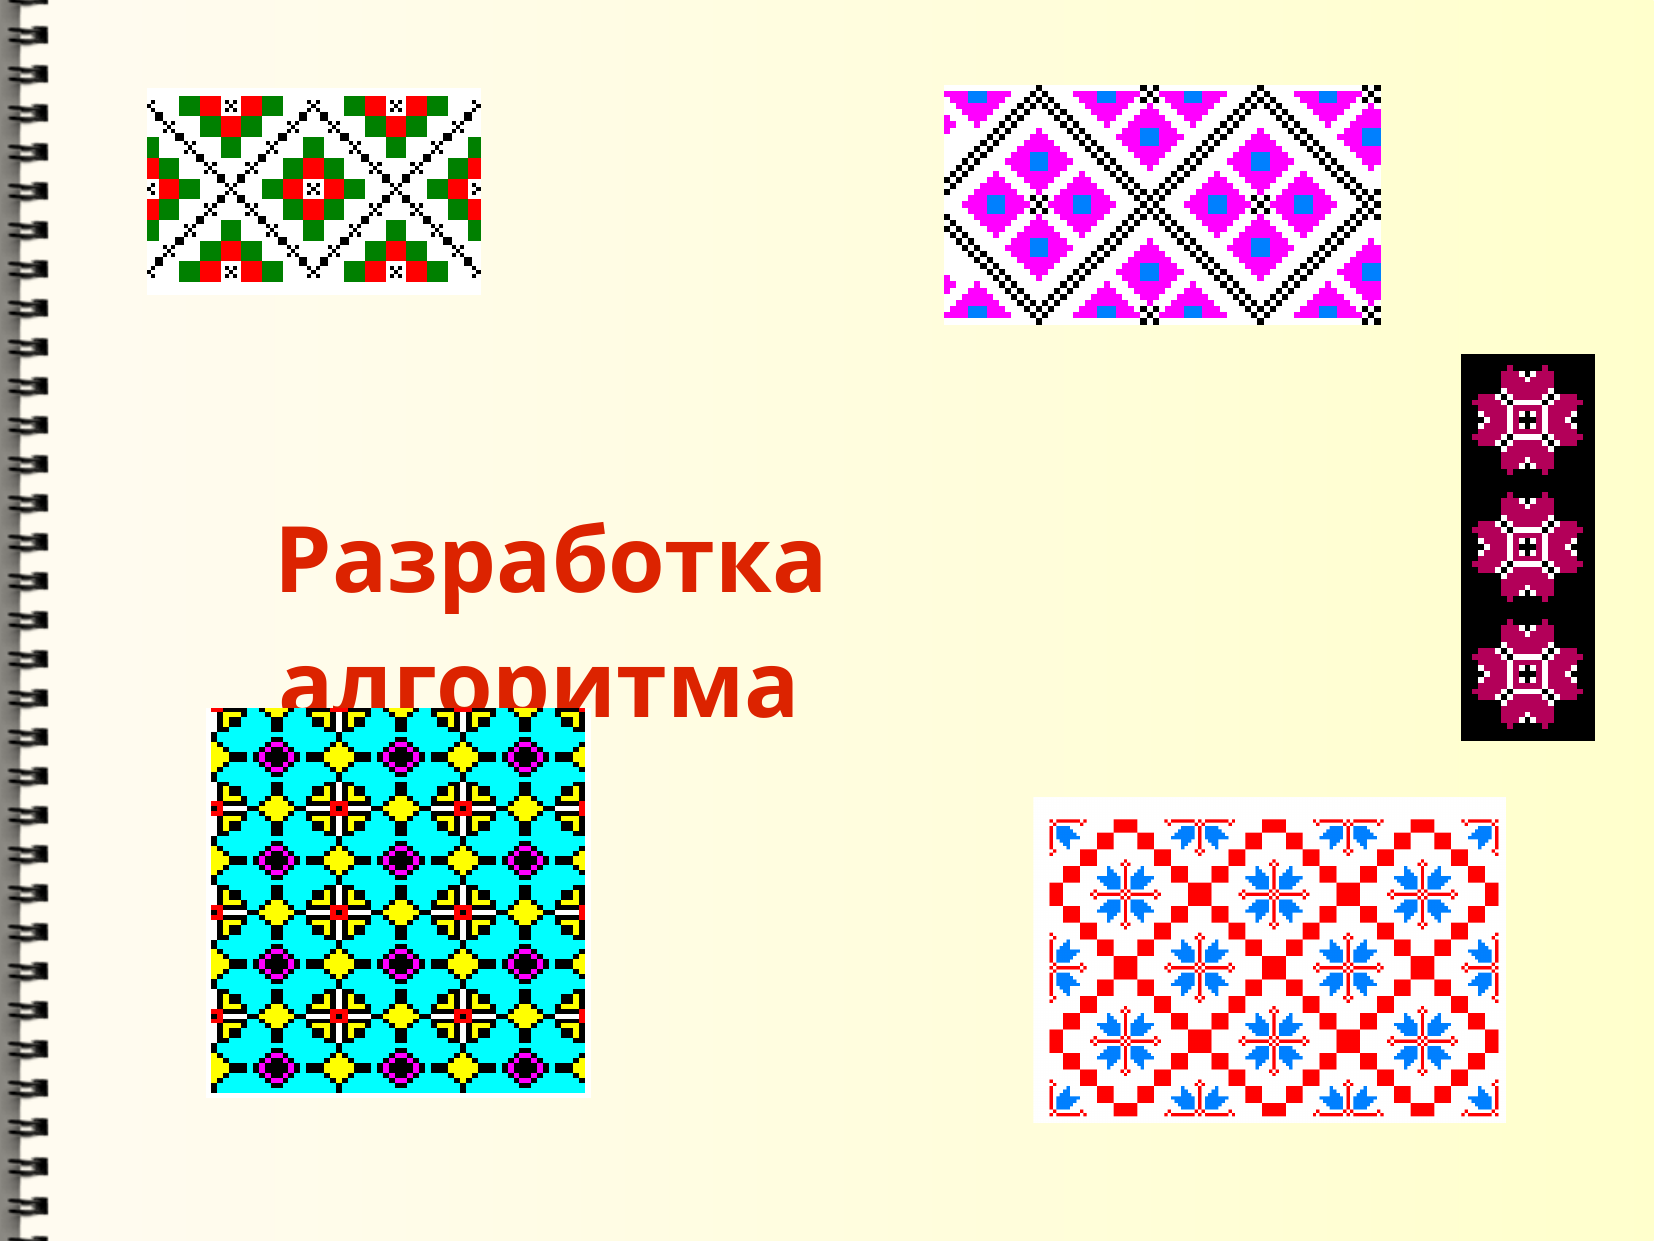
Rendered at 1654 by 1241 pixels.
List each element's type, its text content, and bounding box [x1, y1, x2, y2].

picture [944, 85, 1381, 325]
picture [0, 0, 1654, 1241]
picture [206, 708, 591, 1098]
picture [147, 88, 481, 295]
picture [1033, 797, 1506, 1123]
picture [1461, 354, 1595, 742]
text_box Разработка алгоритма [236, 487, 1359, 621]
